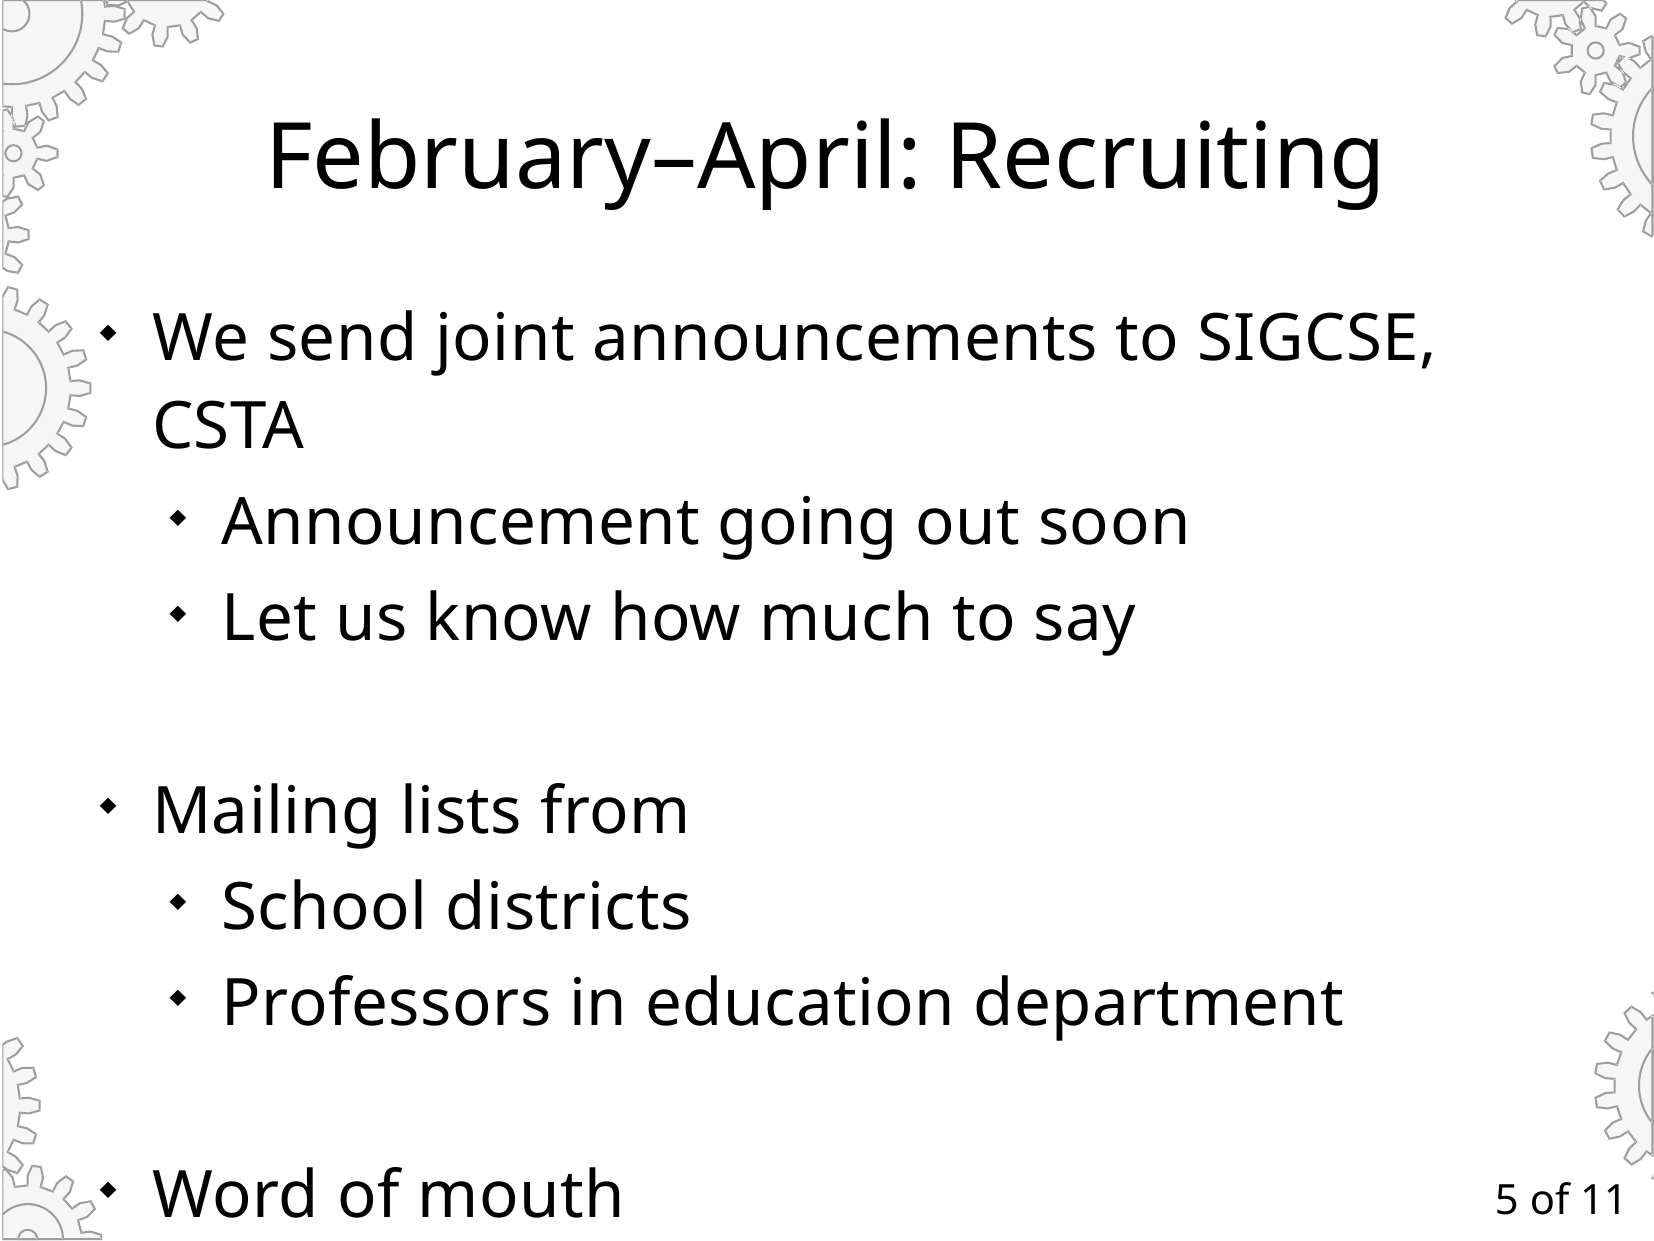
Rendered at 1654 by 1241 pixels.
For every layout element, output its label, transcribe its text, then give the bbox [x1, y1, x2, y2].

list We send joint announcements to SIGCSE, CSTA Announcement going out soon Let us know how much to say Mailing lists from School districts Professors in education department Word of mouth [82, 290, 1571, 1241]
title February–April: Recruiting [82, 49, 1571, 257]
